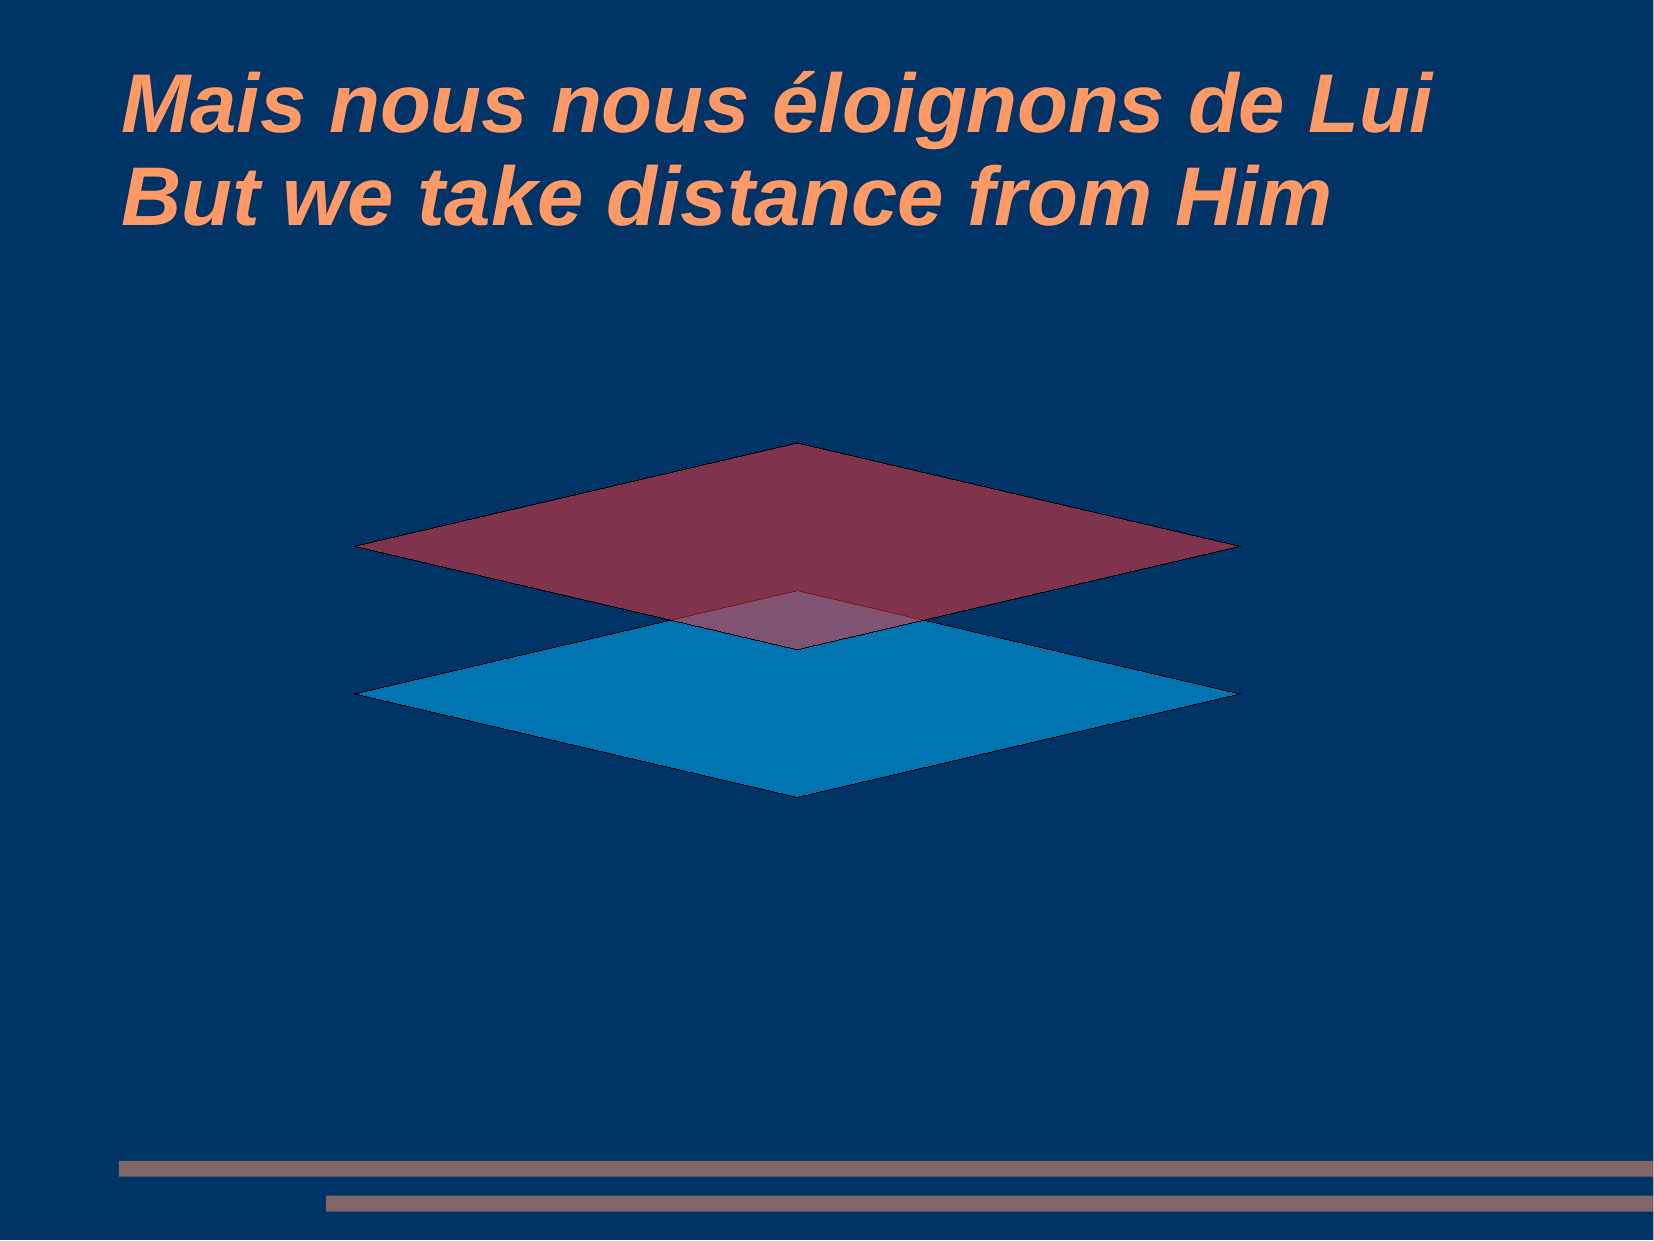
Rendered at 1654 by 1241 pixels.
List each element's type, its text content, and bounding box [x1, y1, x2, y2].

title Mais nous nous éloignons de Lui But we take distance from Him [121, 46, 1534, 254]
text_box [354, 442, 1241, 798]
